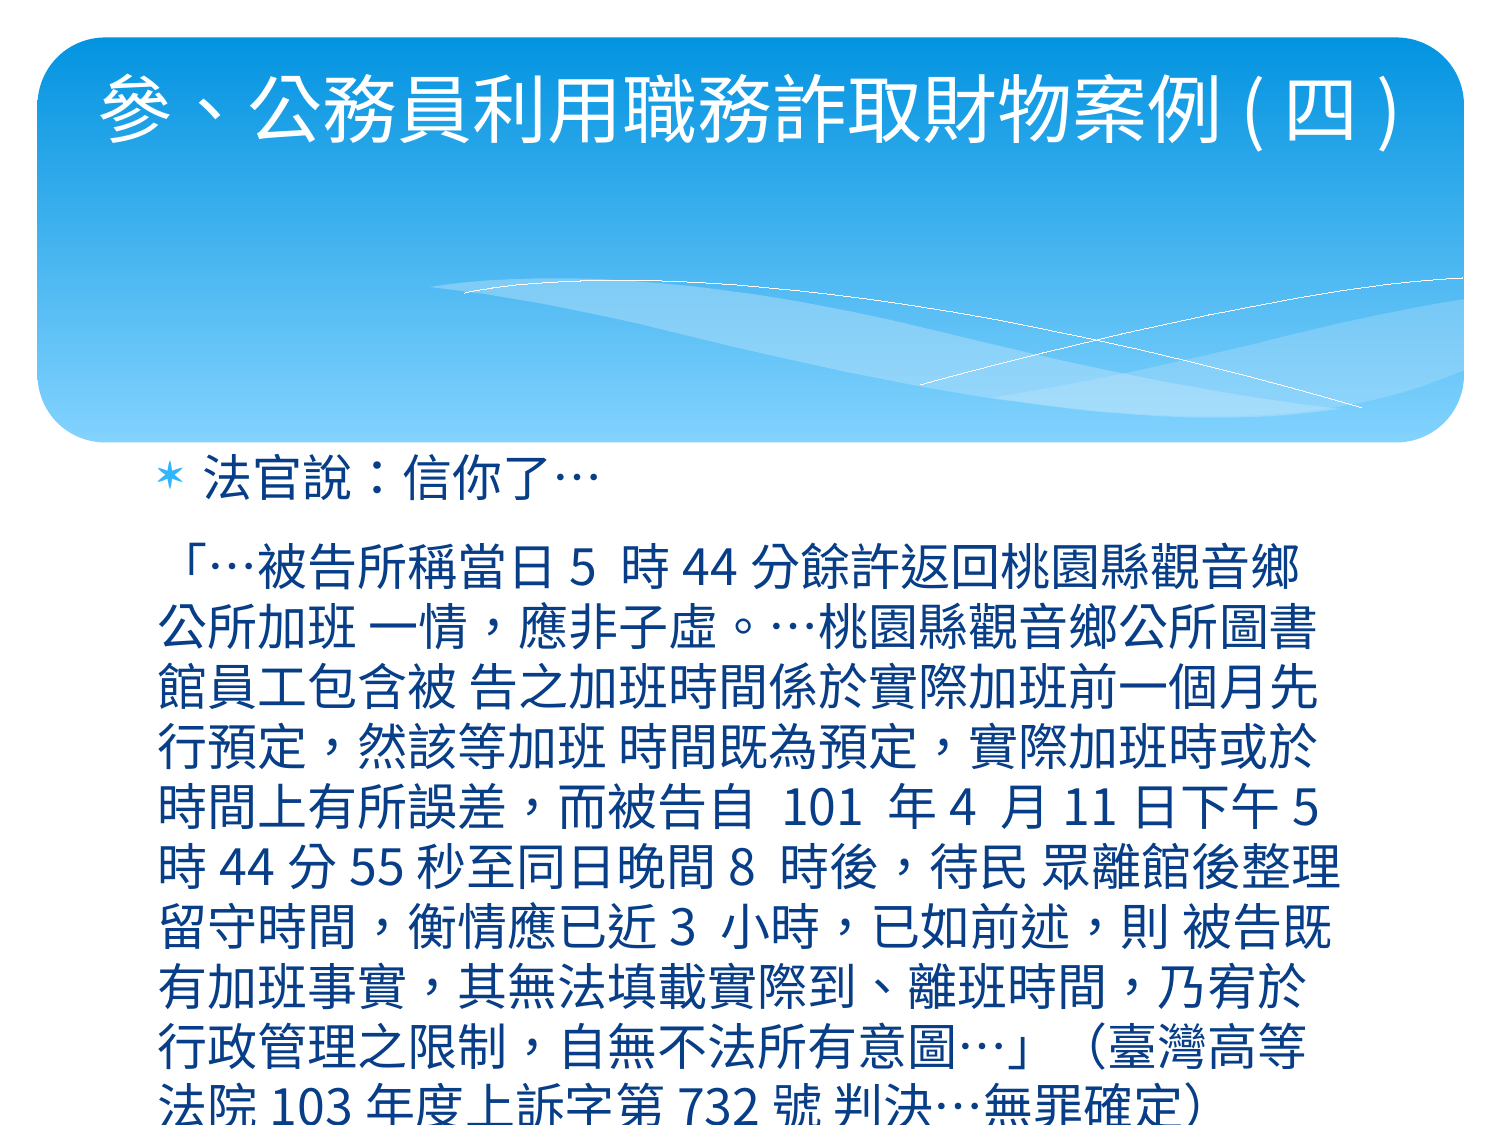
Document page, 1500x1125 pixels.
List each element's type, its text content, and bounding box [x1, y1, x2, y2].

list 法官說：信你了… 「…被告所稱當日5 時44分餘許返回桃園縣觀音鄉公所加班 一情，應非子虛。…桃園縣觀音鄉公所圖書館員工包含被 告之加班時間係於實際加班前一個月先行預定，然該等加班 時間既為預定，實際加班時或於時間上有所誤差，而被告自 101 年4 月11日下午5 時44分55秒至同日晚間8 時後，待民 眾離館後整理留守時間，衡情應已近3 小時，已如前述，則 被告既有加班事實，其無法填載實際到、離班時間，乃宥於 行政管理之限制，自無不法所有意圖…」（臺灣高等法院103年度上訴字第732號 判決…無罪確定） [143, 438, 1359, 1005]
title 參、公務員利用職務詐取財物案例(四) [75, 55, 1425, 261]
